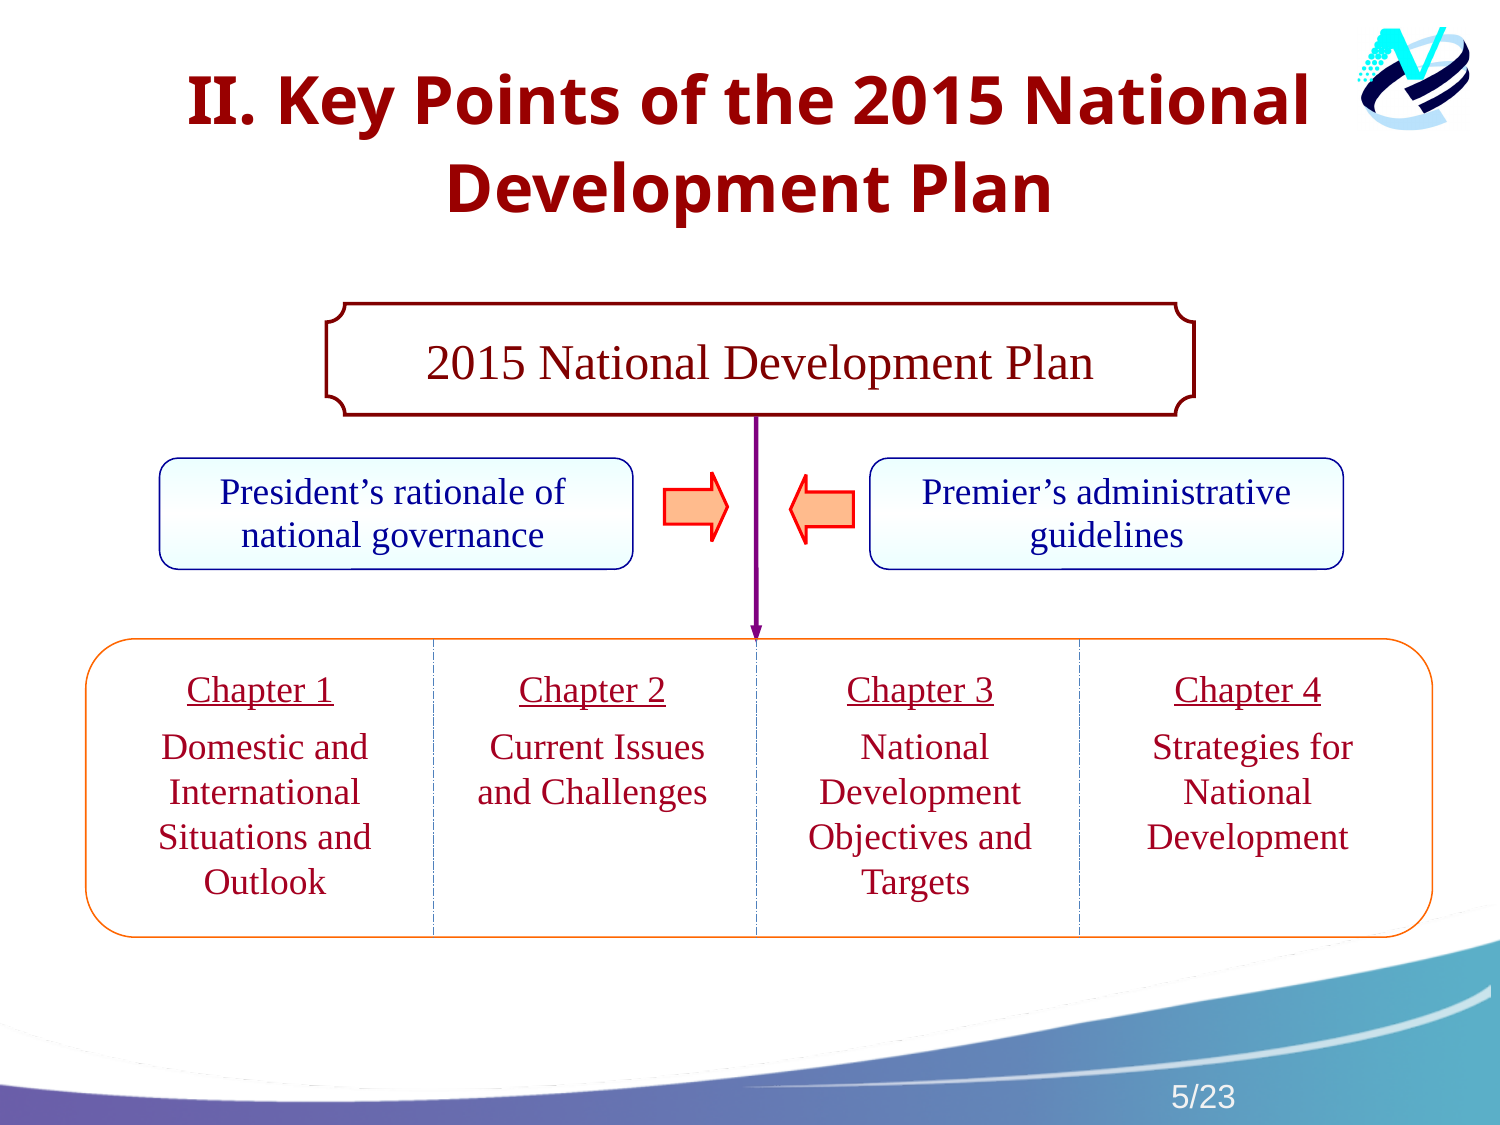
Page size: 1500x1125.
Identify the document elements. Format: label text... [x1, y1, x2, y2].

text_box [790, 474, 854, 545]
text_box II. Key Points of the 2015 National Development Plan [0, 42, 1500, 229]
text_box [876, 458, 1338, 463]
text_box Premier’s administrative guidelines [870, 463, 1344, 565]
text_box 2015 National Development Plan [326, 303, 1195, 415]
text_box Chapter 3 National Development Objectives and Targets [772, 638, 1068, 938]
text_box Chapter 1 Domestic and International Situations and Outlook [117, 638, 413, 938]
text_box [165, 458, 627, 463]
text_box [166, 565, 626, 570]
text_box [629, 465, 633, 562]
text_box Chapter 4 Strategies for National Development [1100, 638, 1396, 938]
text_box [876, 565, 1337, 570]
text_box Chapter 2 Current Issues and Challenges [445, 638, 741, 938]
text_box [664, 472, 728, 542]
text_box President’s rationale of national governance [157, 463, 629, 565]
